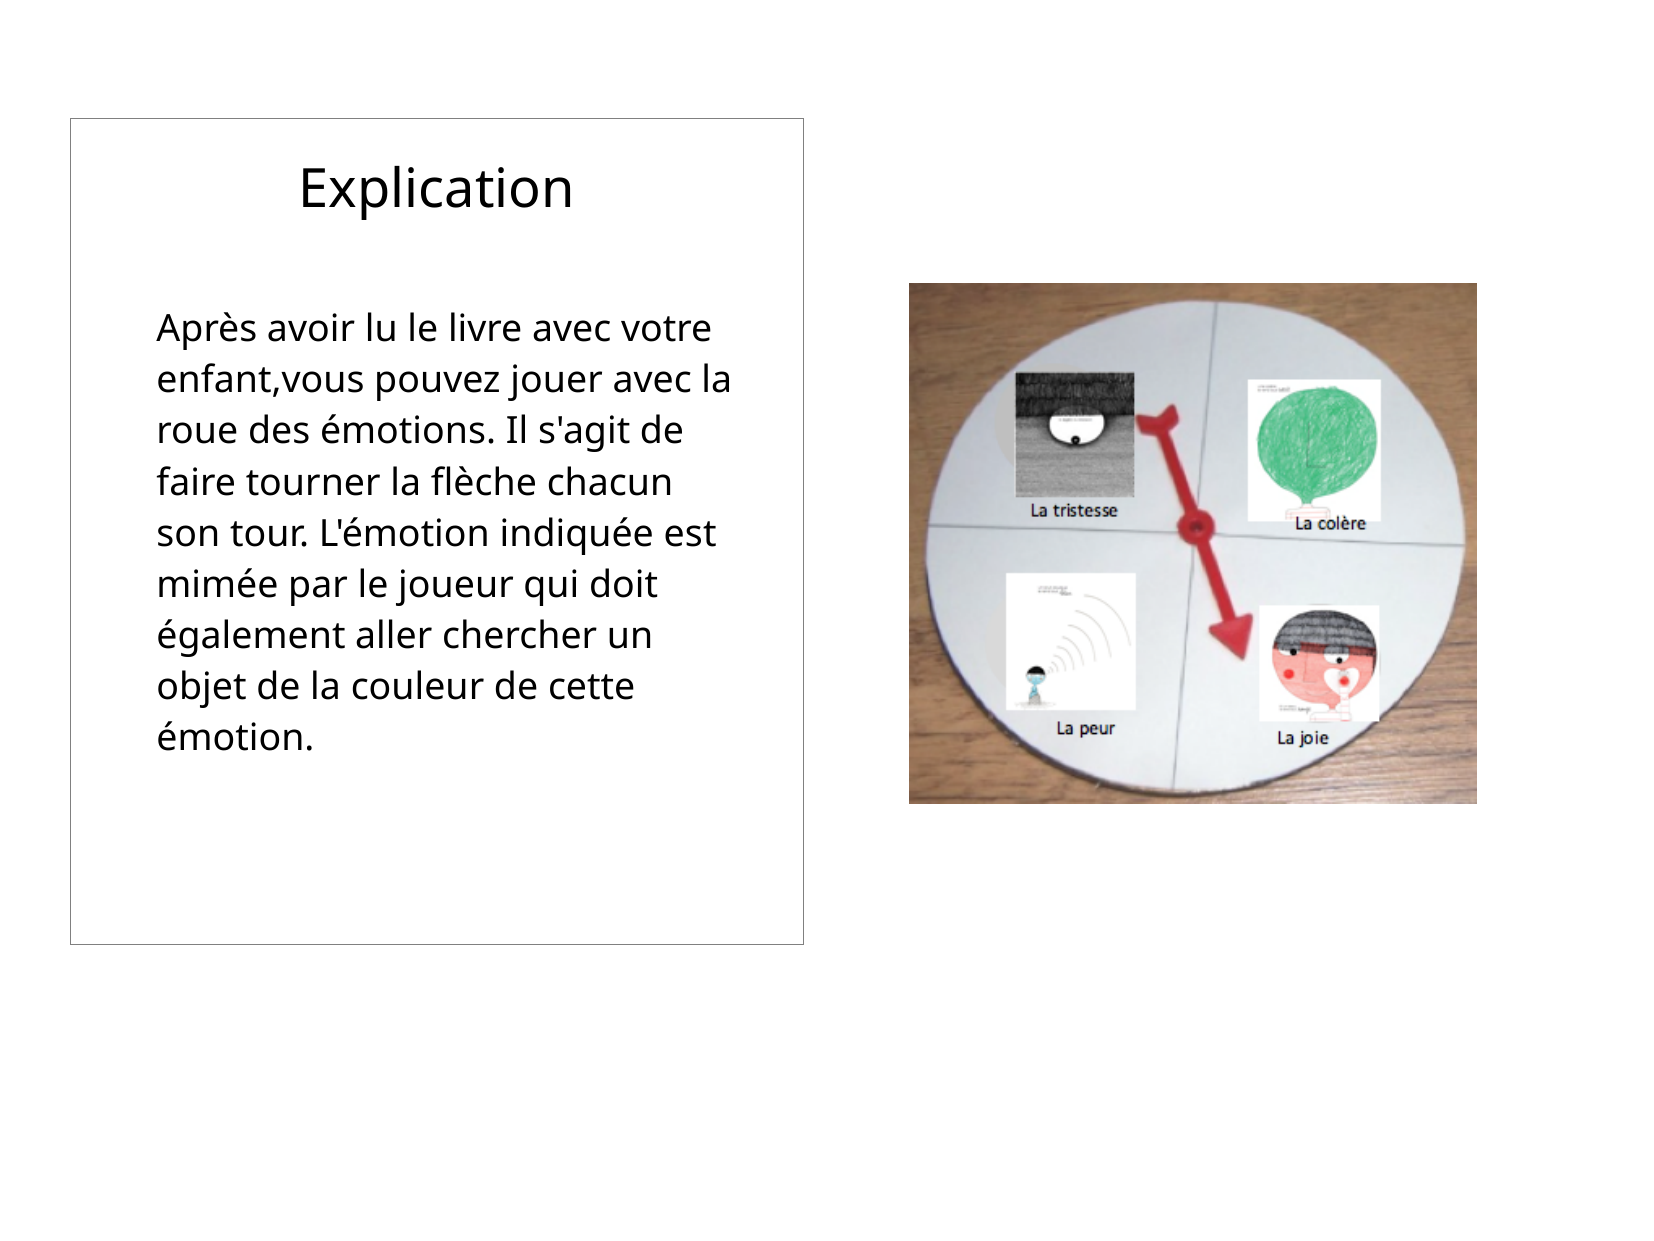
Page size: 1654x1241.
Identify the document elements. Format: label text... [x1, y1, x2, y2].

picture [909, 283, 1477, 804]
text_box Explication [153, 141, 721, 230]
text_box Après avoir lu le livre avec votre enfant,vous pouvez jouer avec la roue des émotions. Il s'agit de faire tourner la flèche chacun son tour. L'émotion indiquée est mimée par le joueur qui doit également aller chercher un objet de la couleur de cette émotion. [141, 294, 756, 862]
